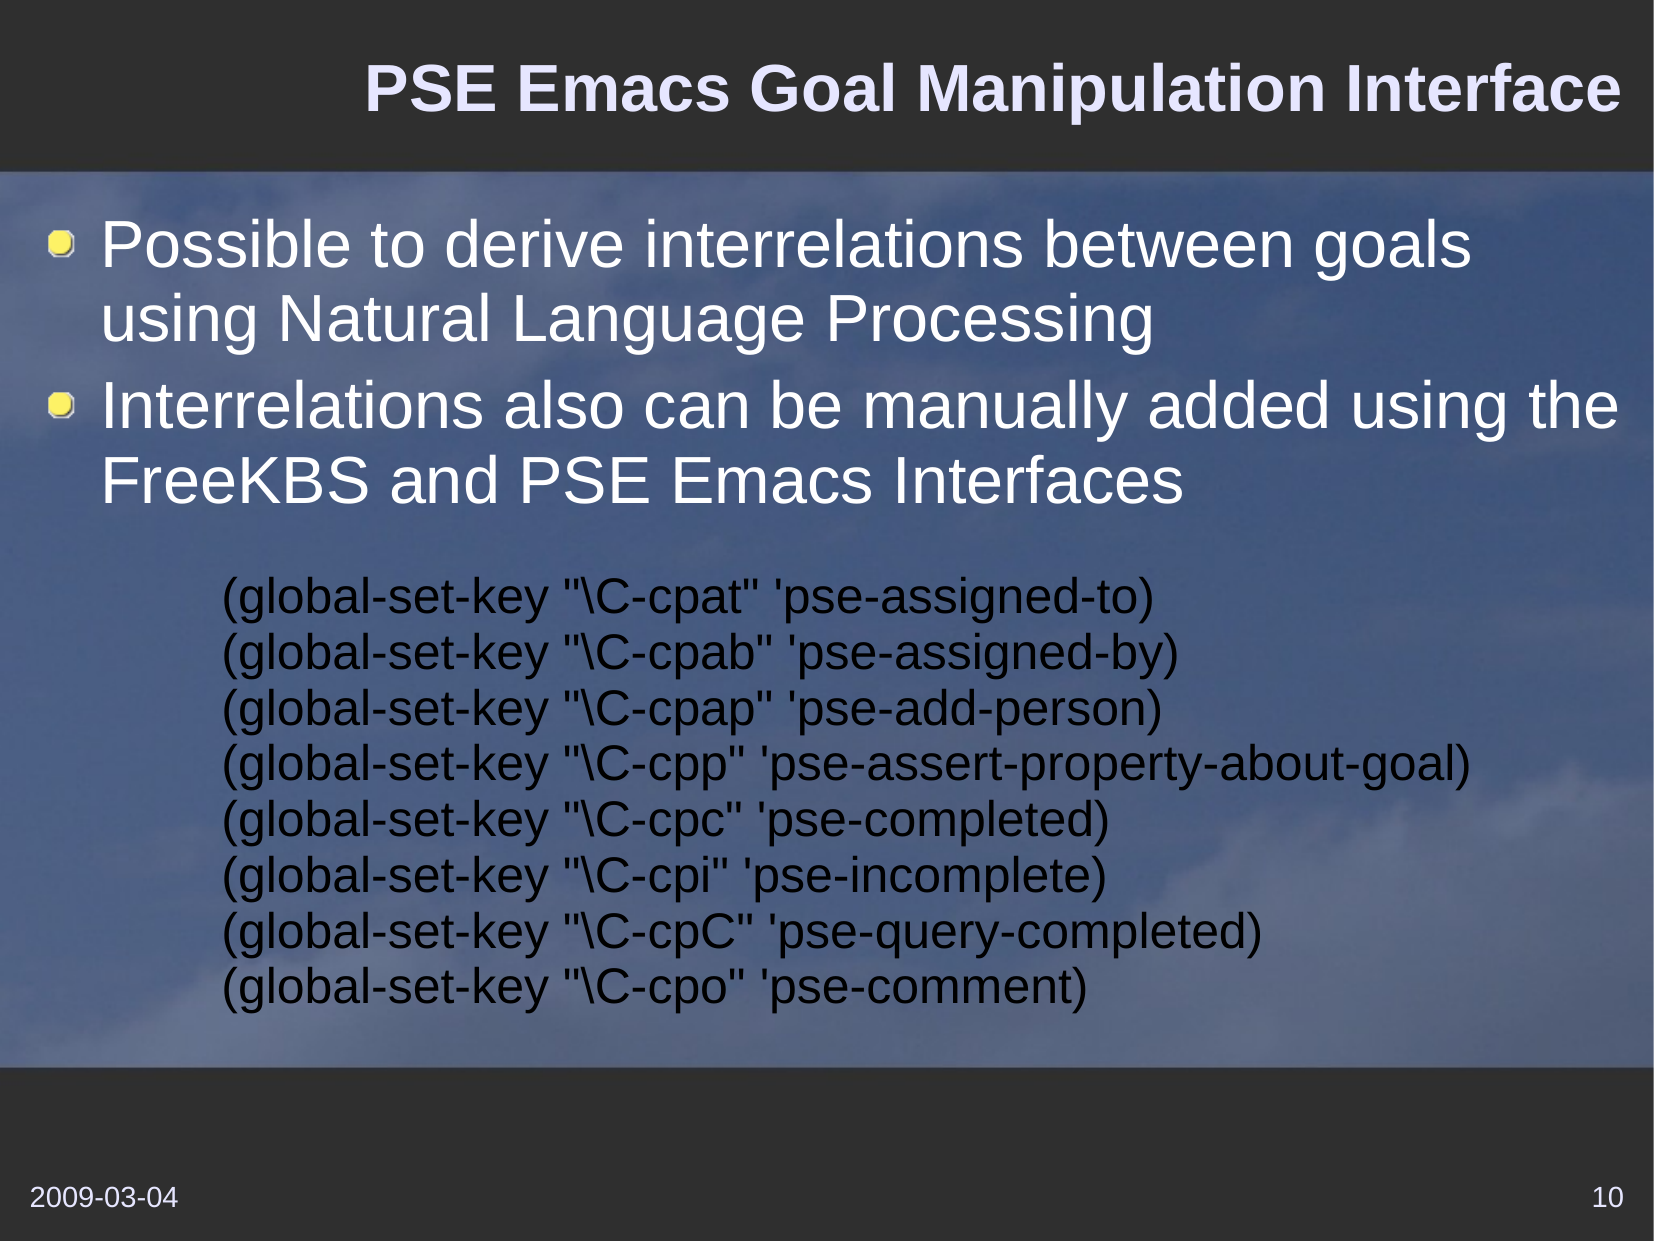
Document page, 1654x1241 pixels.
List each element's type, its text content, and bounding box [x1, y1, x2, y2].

text_box (global-set-key "\C-cpat" 'pse-assigned-to) (global-set-key "\C-cpab" 'pse-assigned-by) (global-set-key "\C-cpap" 'pse-add-person) (global-set-key "\C-cpp" 'pse-assert-property-about-goal) (global-set-key "\C-cpc" 'pse-completed) (global-set-key "\C-cpi" 'pse-incomplete) (global-set-key "\C-cpC" 'pse-query-completed) (global-set-key "\C-cpo" 'pse-comment) [206, 561, 1536, 1034]
title PSE Emacs Goal Manipulation Interface [29, 36, 1625, 141]
picture [0, 0, 1654, 1241]
list Possible to derive interrelations between goals using Natural Language Processing Interrelations also can be manually added using the FreeKBS and PSE Emacs Interfaces [29, 206, 1625, 1019]
